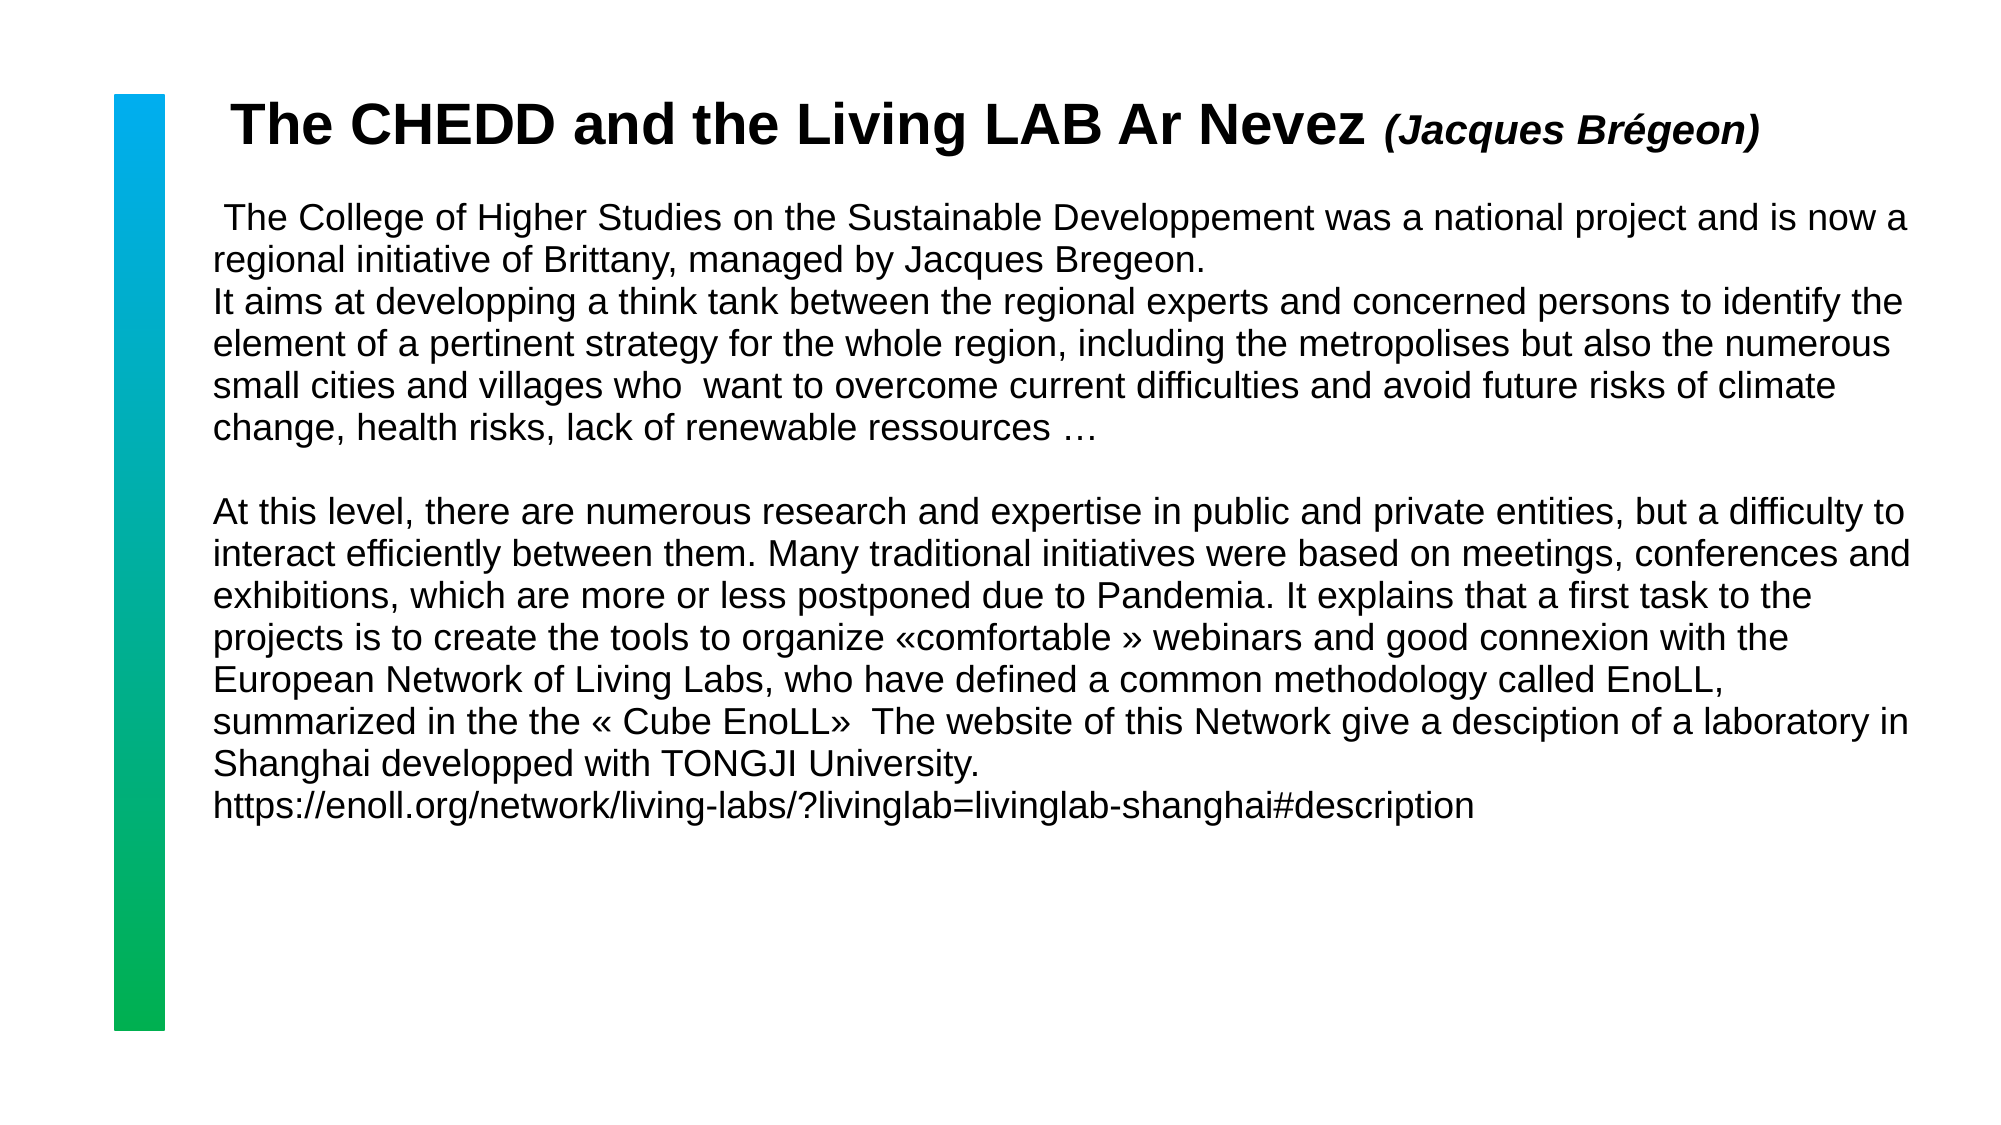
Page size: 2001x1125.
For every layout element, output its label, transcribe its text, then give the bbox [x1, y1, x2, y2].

text_box The CHEDD and the Living LAB Ar Nevez (Jacques Brégeon) [199, 84, 1834, 165]
text_box [114, 94, 165, 593]
text_box [114, 765, 165, 1031]
text_box The College of Higher Studies on the Sustainable Developpement was a national project and is now a regional initiative of Brittany, managed by Jacques Bregeon. It aims at developping a think tank between the regional experts and concerned persons to identify the element of a pertinent strategy for the whole region, including the metropolises but also the numerous small cities and villages who want to overcome current difficulties and avoid future risks of climate change, health risks, lack of renewable ressources … At this level, there are numerous research and expertise in public and private entities, but a difficulty to interact efficiently between them. Many traditional initiatives were based on meetings, conferences and exhibitions, which are more or less postponed due to Pandemia. It explains that a first task to the projects is to create the tools to organize «comfortable » webinars and good connexion with the European Network of Living Labs, who have defined a common methodology called EnoLL, summarized in the the « Cube EnoLL» The website of this Network give a desciption of a laboratory in Shanghai developped with TONGJI University. https://enoll.org/network/living-labs/?livinglab=livinglab-shanghai#description [198, 188, 1938, 960]
